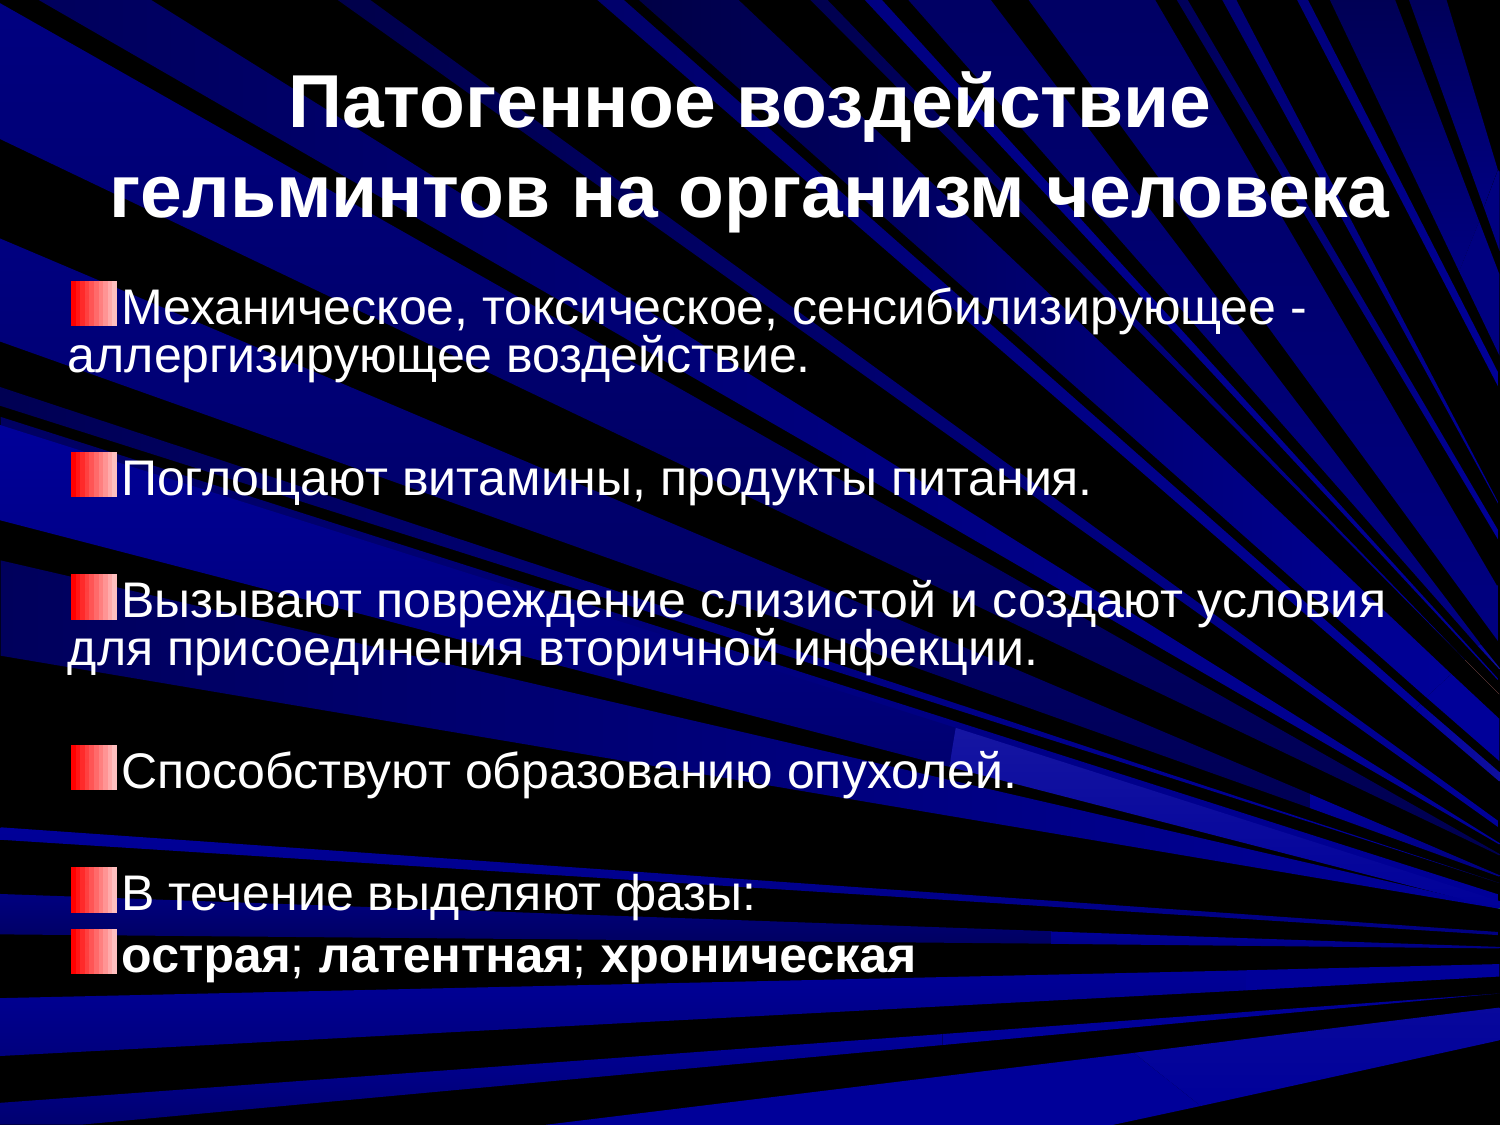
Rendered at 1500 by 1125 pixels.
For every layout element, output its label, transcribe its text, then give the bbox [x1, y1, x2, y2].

list Механическое, токсическое, сенсибилизирующее - аллергизирующее воздействие. Поглощают витамины, продукты питания. Вызывают повреждение слизистой и создают условия для присоединения вторичной инфекции. Способствуют образованию опухолей. В течение выделяют фазы: острая; латентная; хроническая [53, 278, 1404, 1023]
title Патогенное воздействие гельминтов на организм человека [75, 45, 1425, 234]
